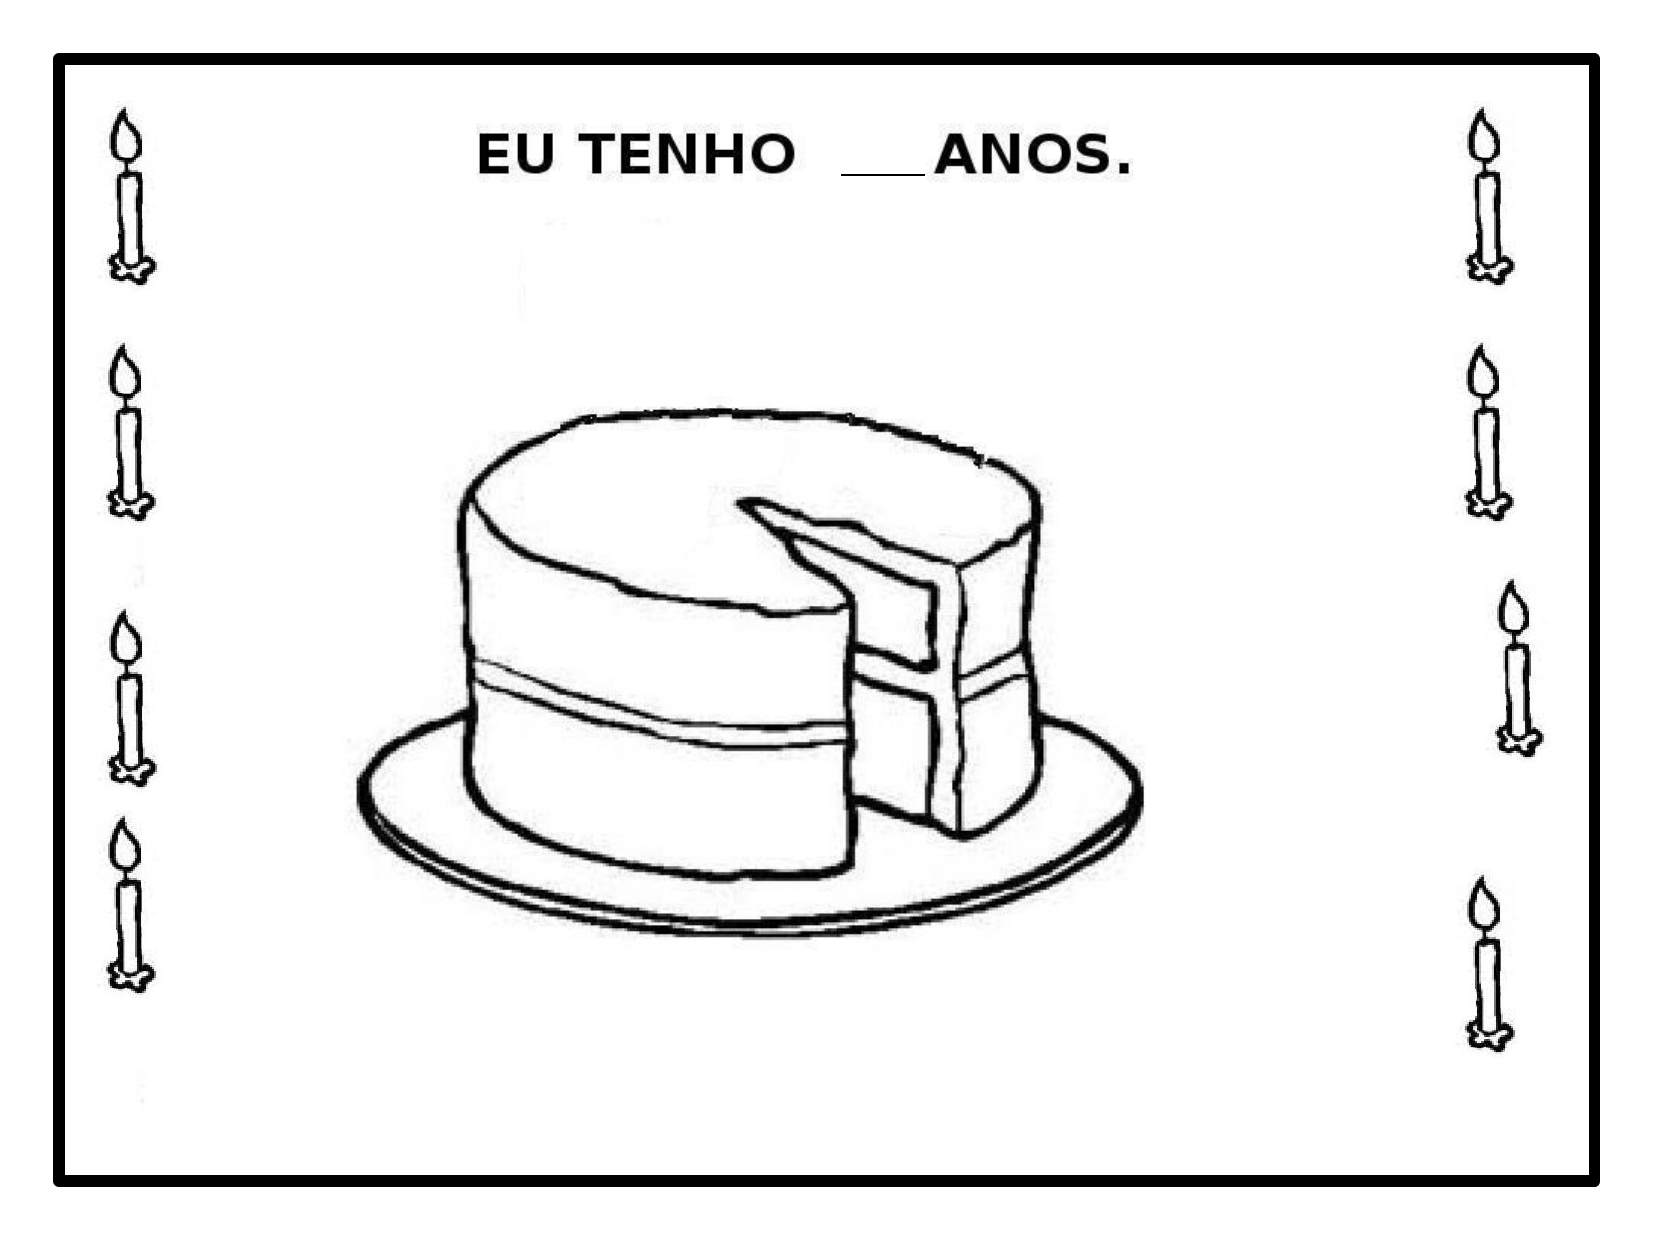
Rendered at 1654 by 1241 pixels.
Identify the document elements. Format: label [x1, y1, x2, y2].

text_box [59, 59, 1595, 1182]
picture [88, 88, 1565, 1123]
